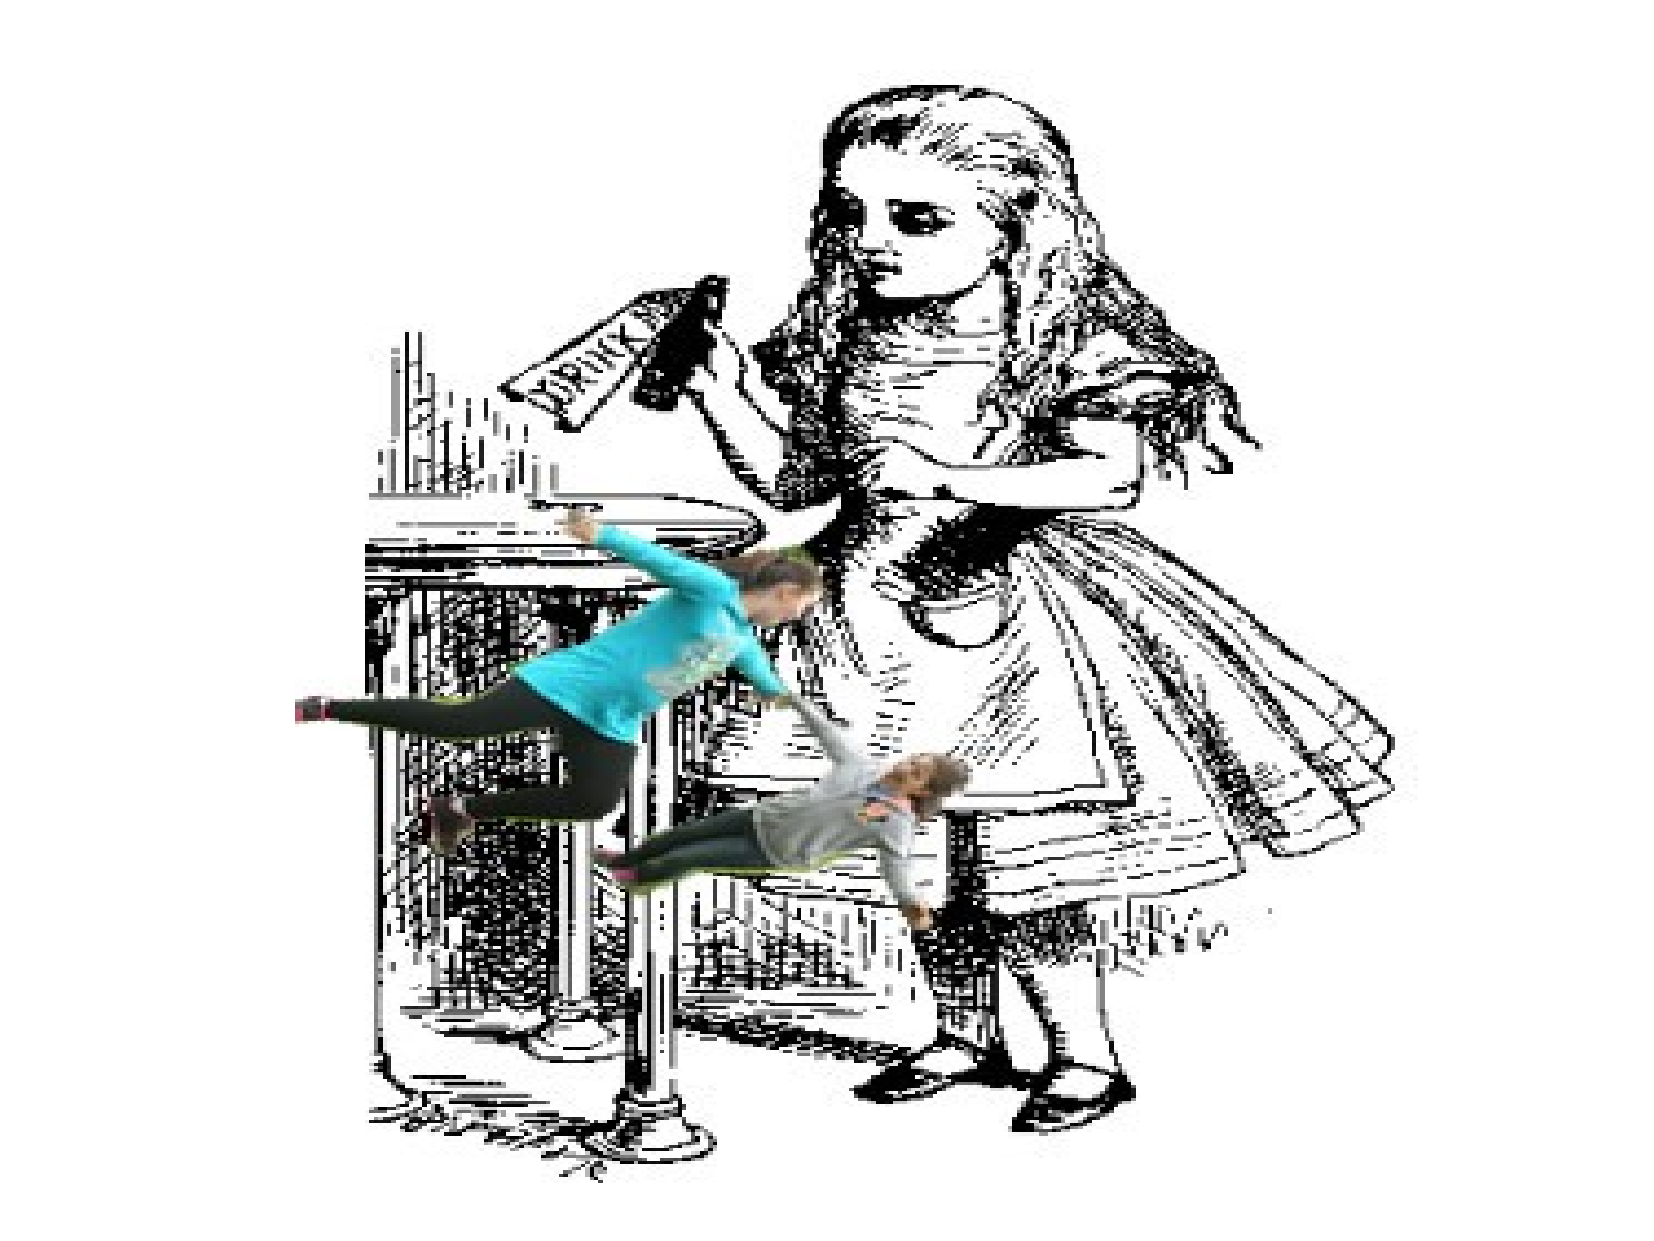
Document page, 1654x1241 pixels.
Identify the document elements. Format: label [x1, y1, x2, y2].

picture [295, 70, 1418, 1193]
